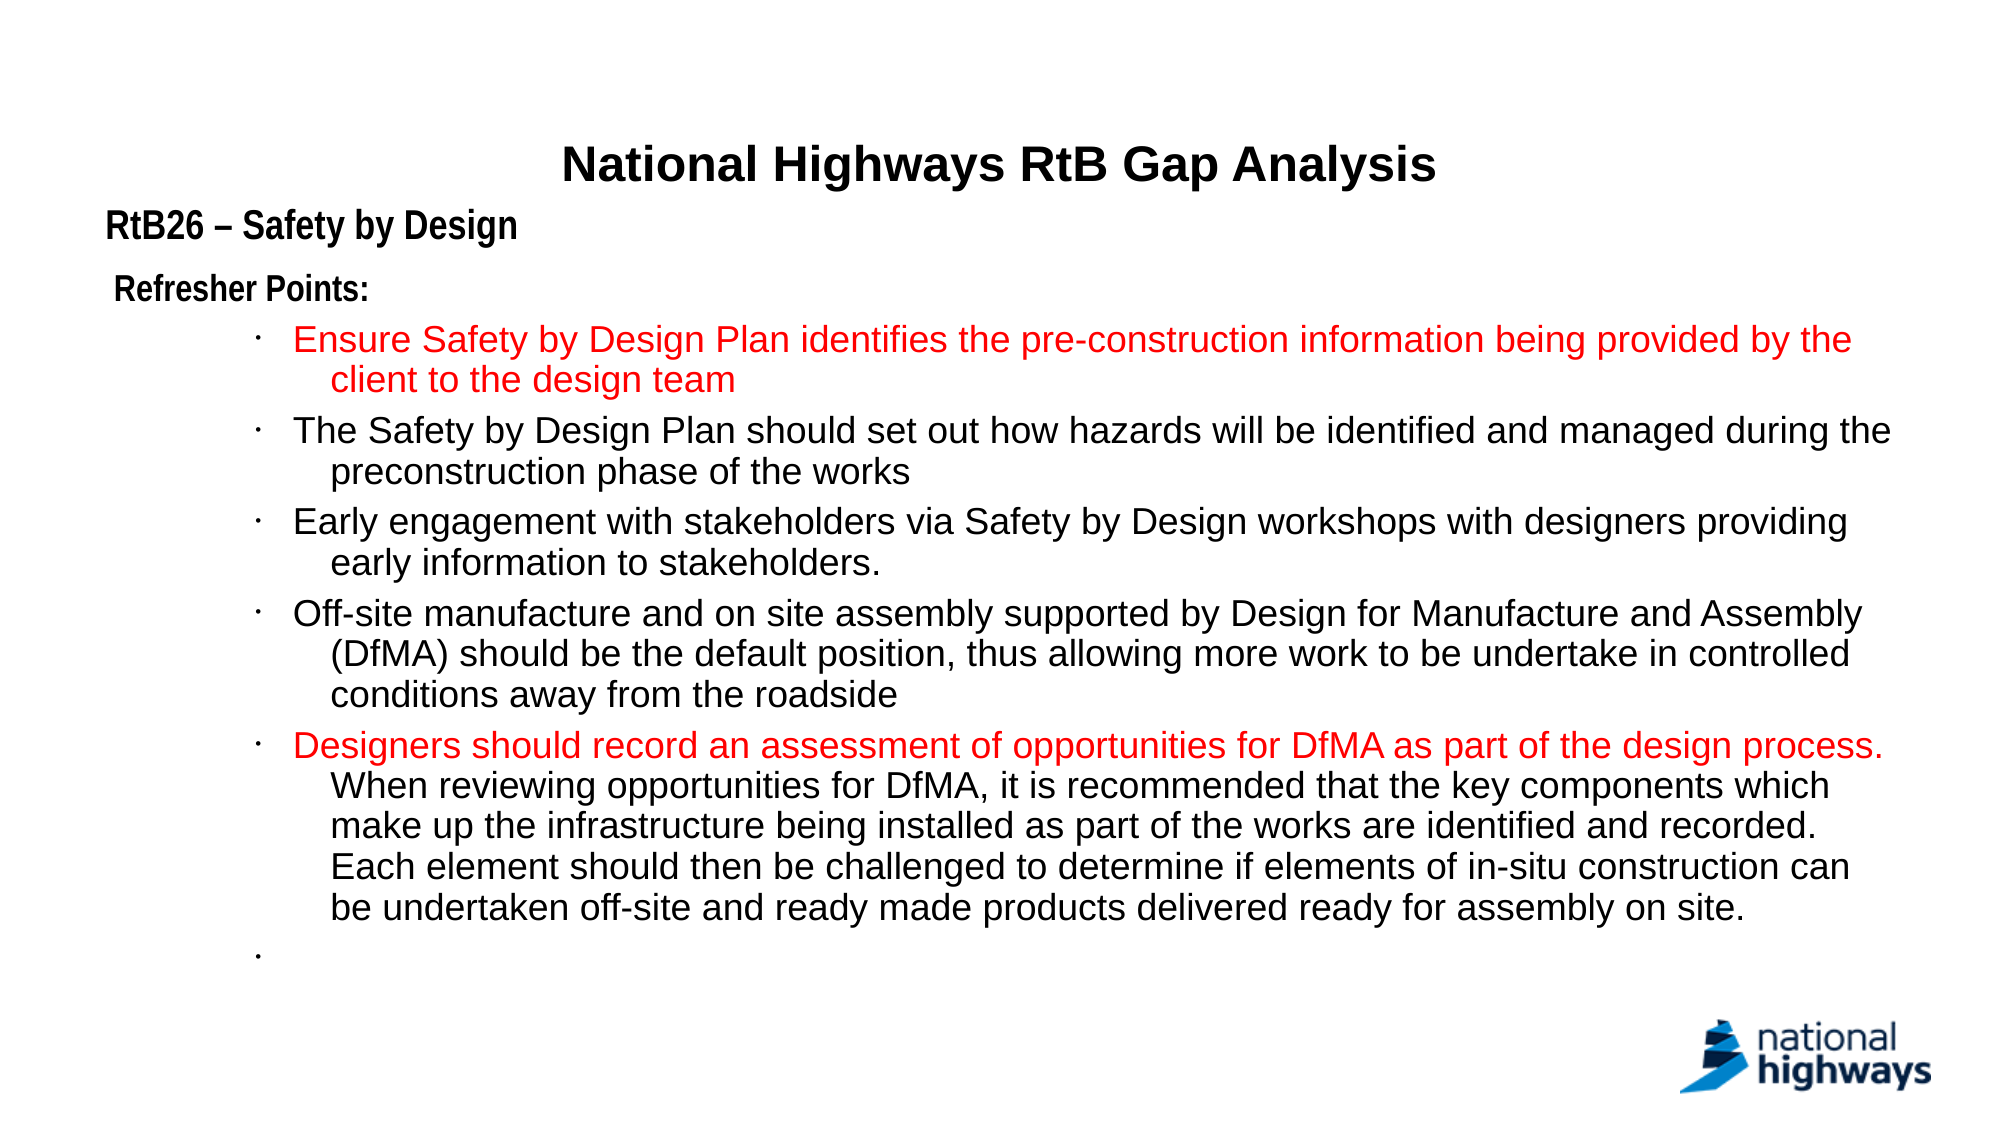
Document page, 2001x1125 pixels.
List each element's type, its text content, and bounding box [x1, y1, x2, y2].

title National Highways RtB Gap Analysis [88, 113, 1911, 218]
list RtB26 – Safety by Design Refresher Points: Ensure Safety by Design Plan identifies the pre-construction information being provided by the client to the design team The Safety by Design Plan should set out how hazards will be identified and managed during the preconstruction phase of the works Early engagement with stakeholders via Safety by Design workshops with designers providing early information to stakeholders. Off-site manufacture and on site assembly supported by Design for Manufacture and Assembly (DfMA) should be the default position, thus allowing more work to be undertake in controlled conditions away from the roadside Designers should record an assessment of opportunities for DfMA as part of the design process. When reviewing opportunities for DfMA, it is recommended that the key components which make up the infrastructure being installed as part of the works are identified and recorded. Each element should then be challenged to determine if elements of in-situ construction can be undertaken off-site and ready made products delivered ready for assembly on site. [90, 195, 1910, 1075]
